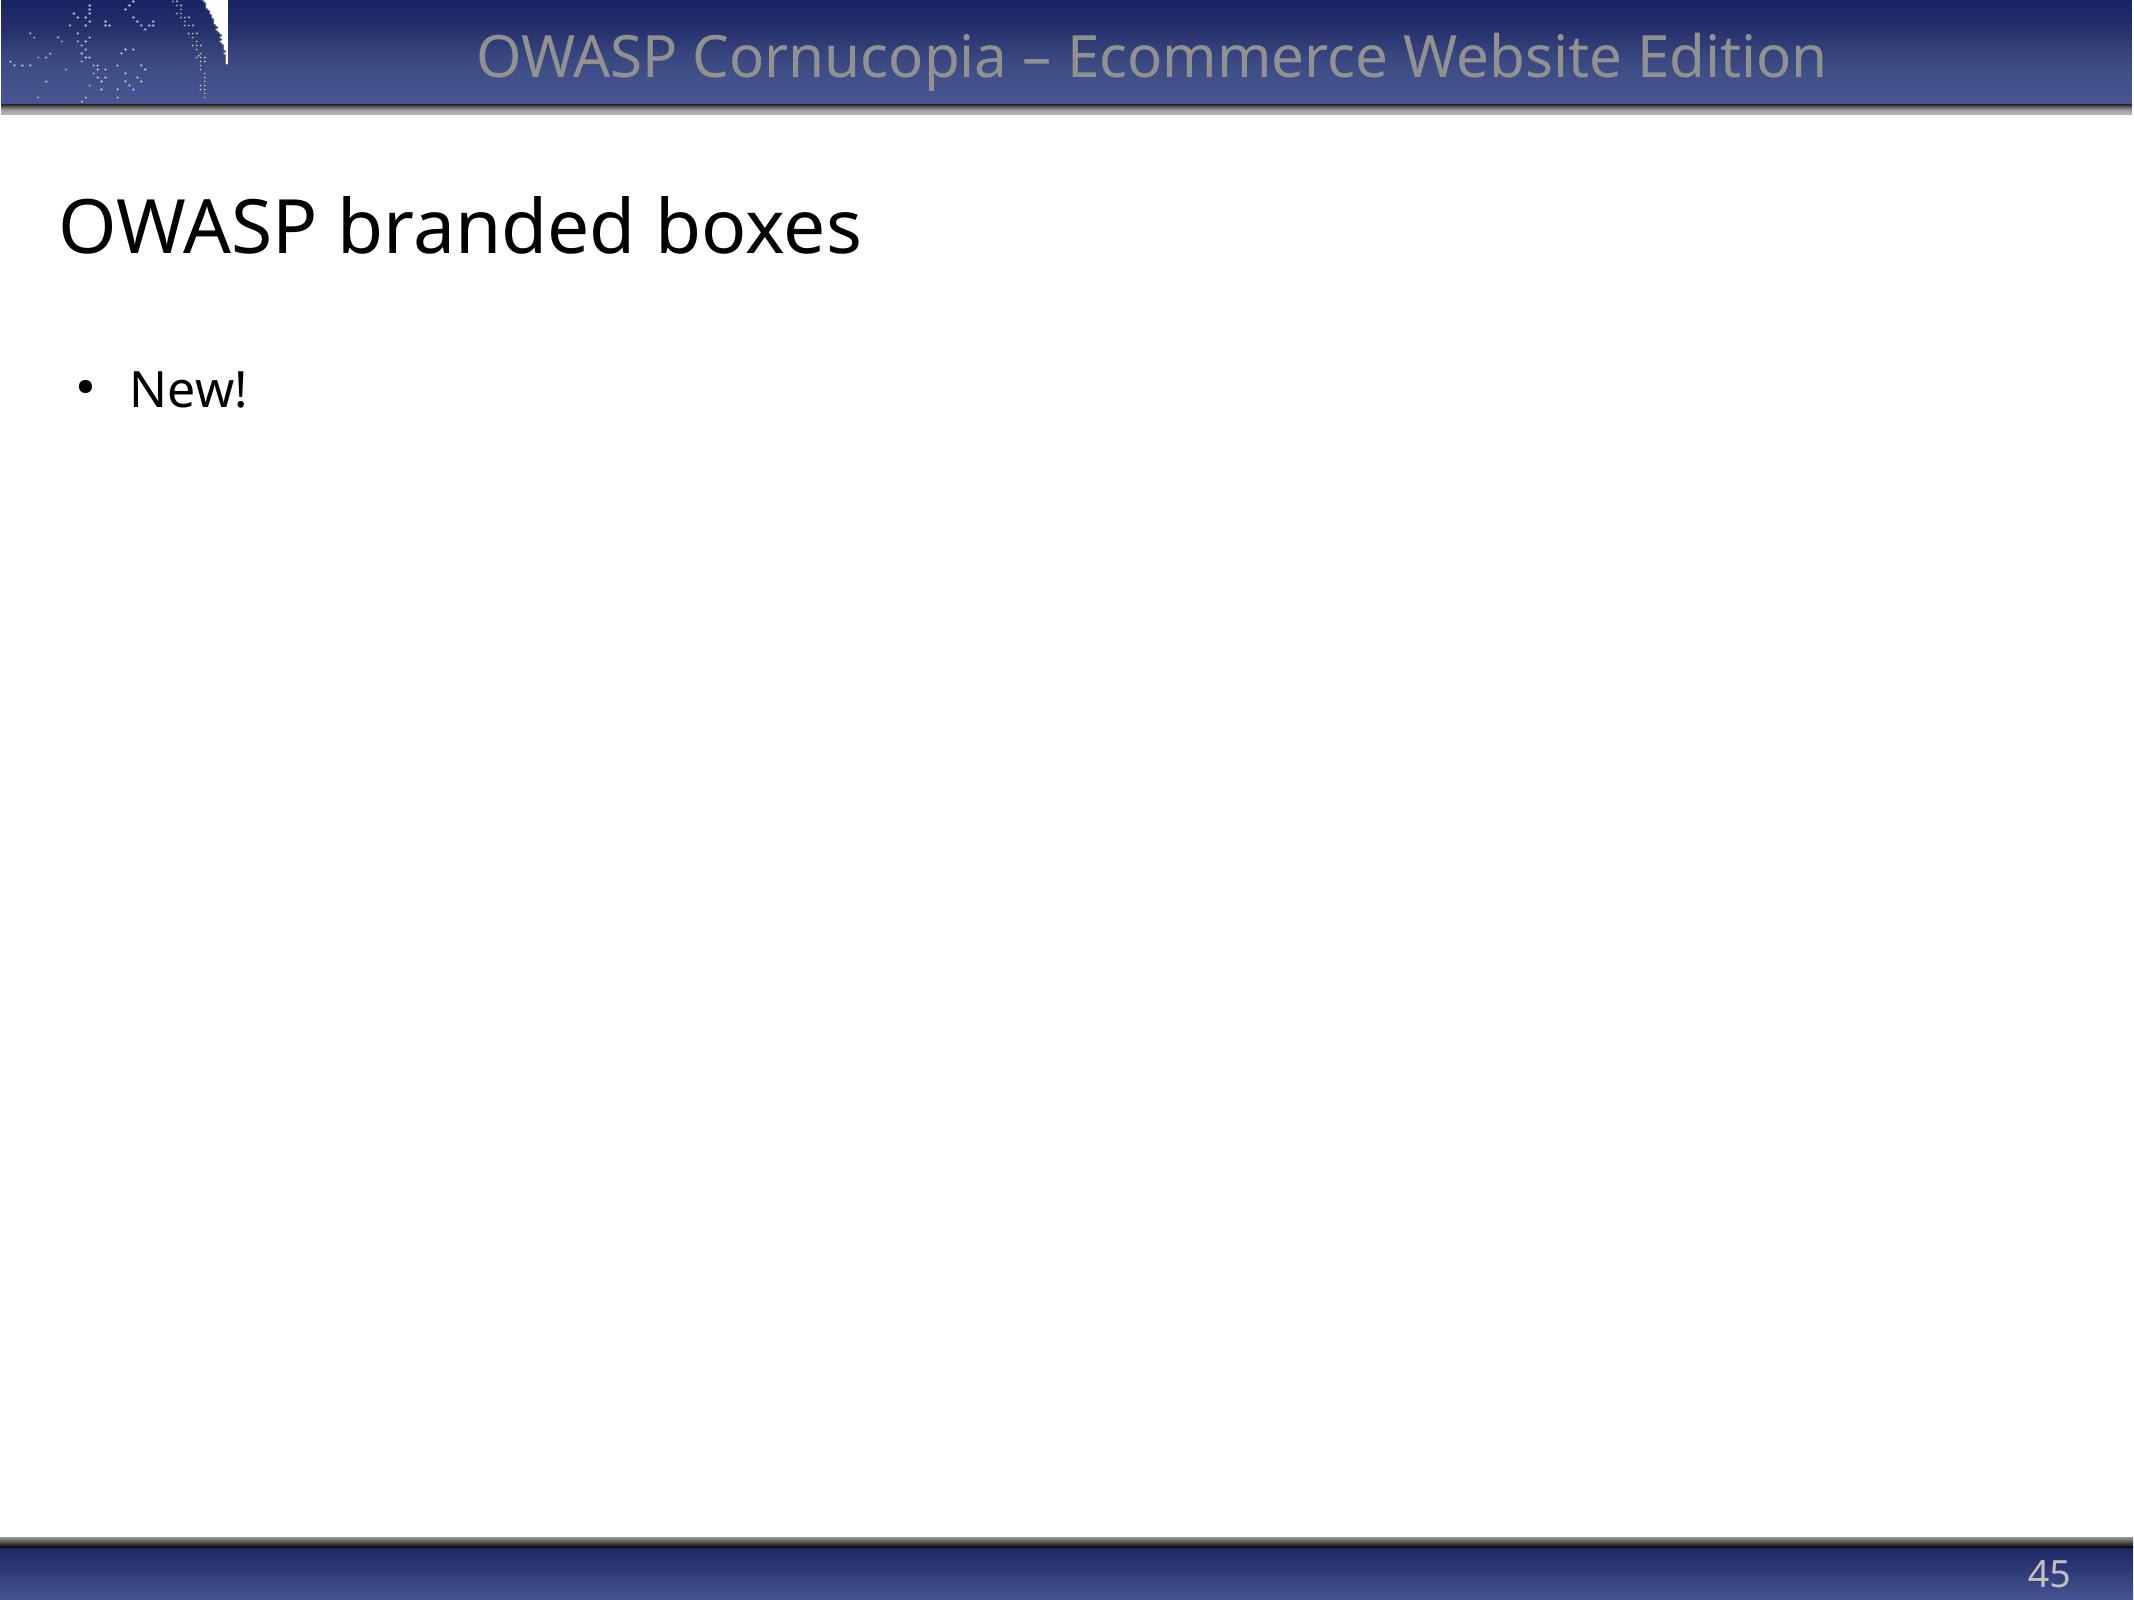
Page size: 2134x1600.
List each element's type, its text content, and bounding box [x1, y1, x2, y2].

list New! [58, 354, 1039, 1536]
title OWASP branded boxes [58, 124, 2126, 325]
